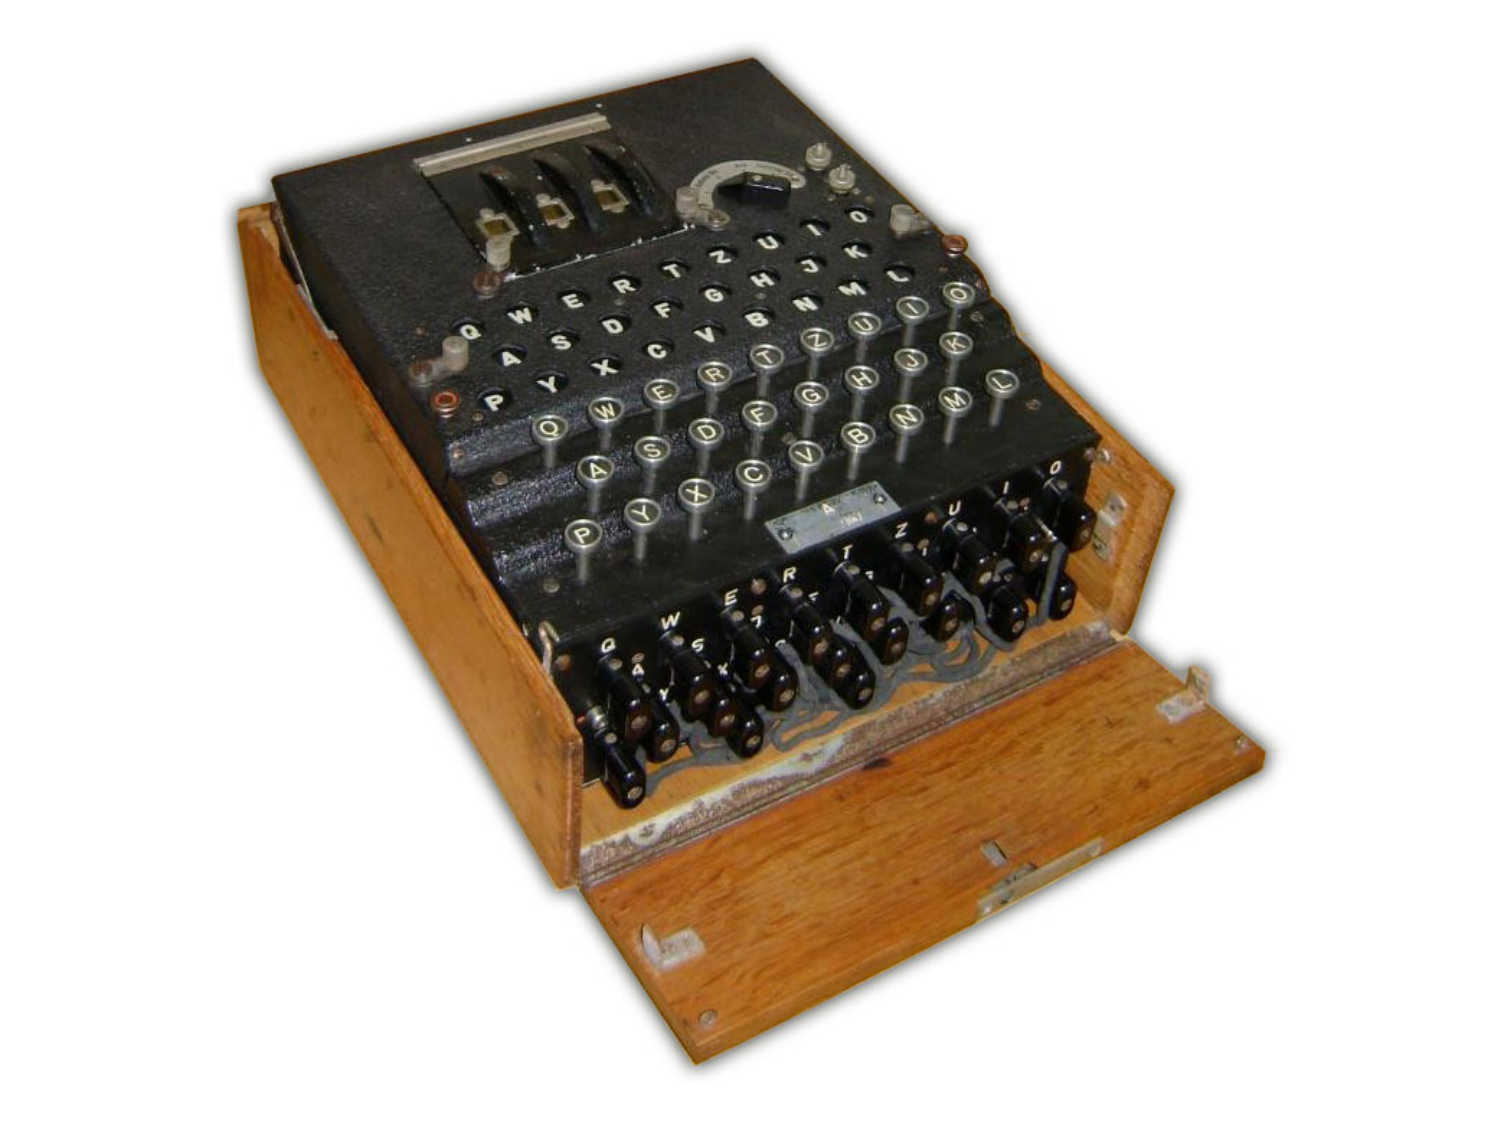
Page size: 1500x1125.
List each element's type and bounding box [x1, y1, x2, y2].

picture [150, 0, 1363, 1125]
